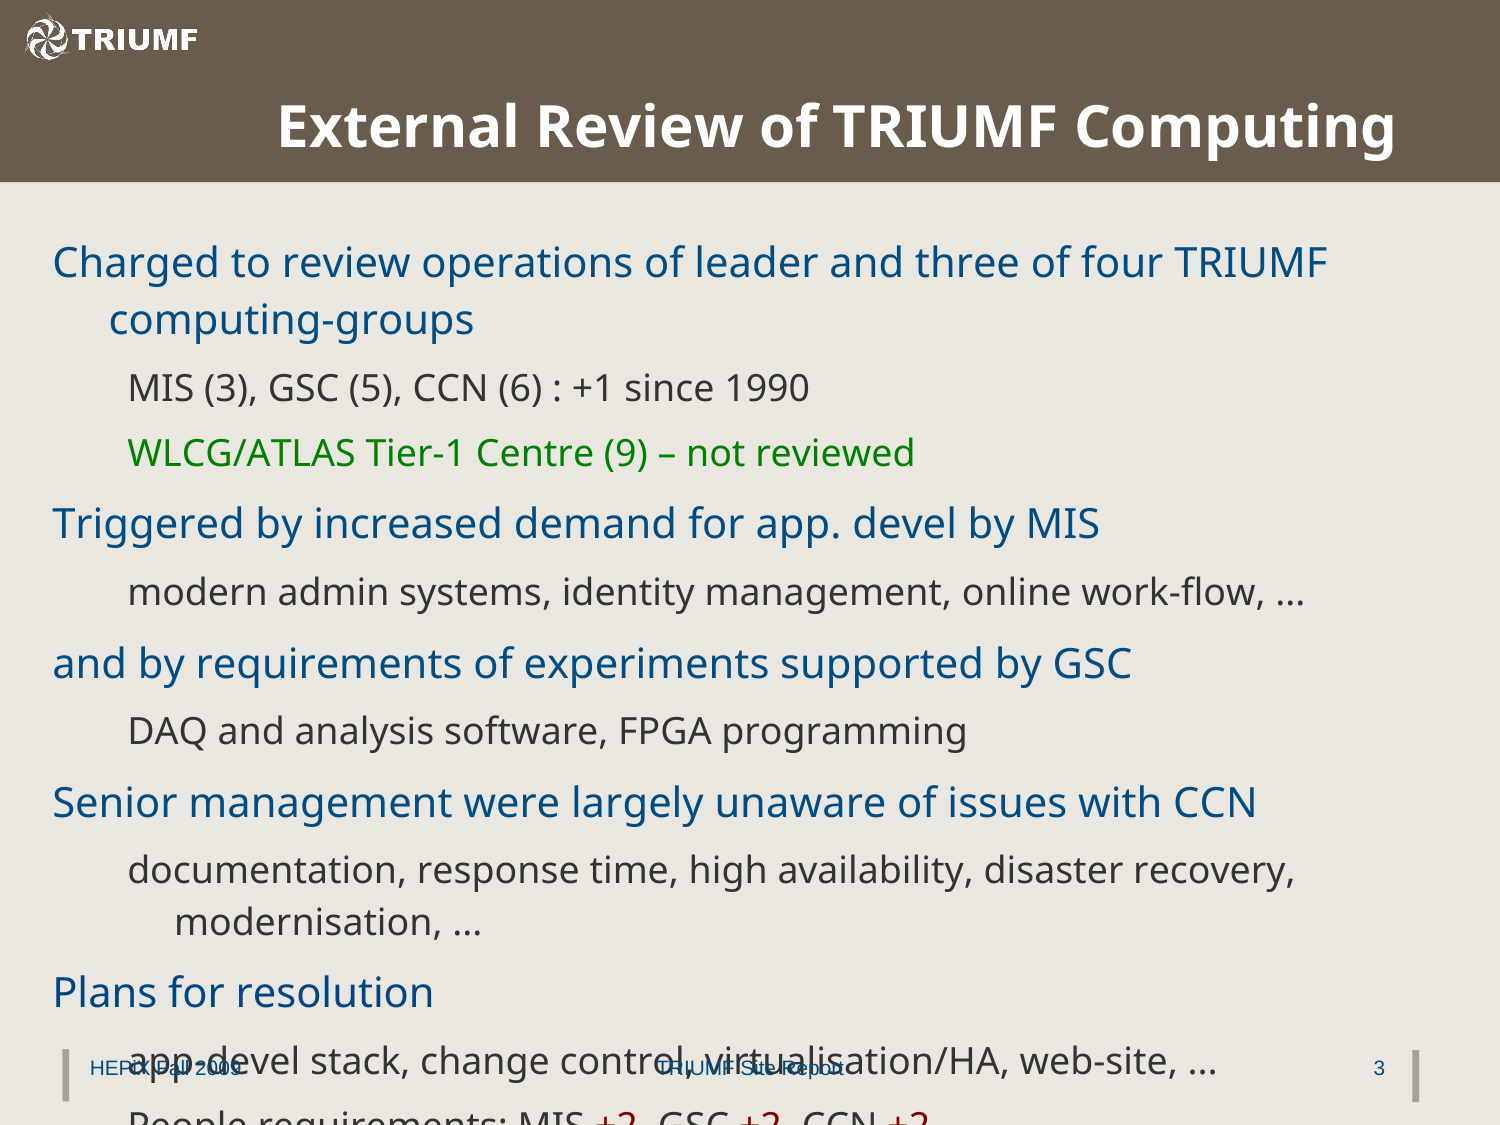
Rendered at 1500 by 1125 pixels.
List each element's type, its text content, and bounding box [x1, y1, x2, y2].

text_box TRIUMF Site Report [512, 1046, 988, 1125]
text_box HEPiX Fall 2009 [74, 1046, 426, 1125]
picture [24, 12, 62, 60]
list Charged to review operations of leader and three of four TRIUMF computing-groups MIS (3), GSC (5), CCN (6) : +1 since 1990 WLCG/ATLAS Tier-1 Centre (9) – not reviewed Triggered by increased demand for app. devel by MIS modern admin systems, identity management, online work-flow, ... and by requirements of experiments supported by GSC DAQ and analysis software, FPGA programming Senior management were largely unaware of issues with CCN documentation, response time, high availability, disaster recovery, modernisation, ... Plans for resolution app-devel stack, change control, virtualisation/HA, web-site, ... People requirements: MIS +2, GSC +2, CCN +2 [37, 224, 1463, 1048]
title External Review of TRIUMF Computing [62, 0, 1413, 251]
text_box <number> [1049, 1046, 1401, 1125]
